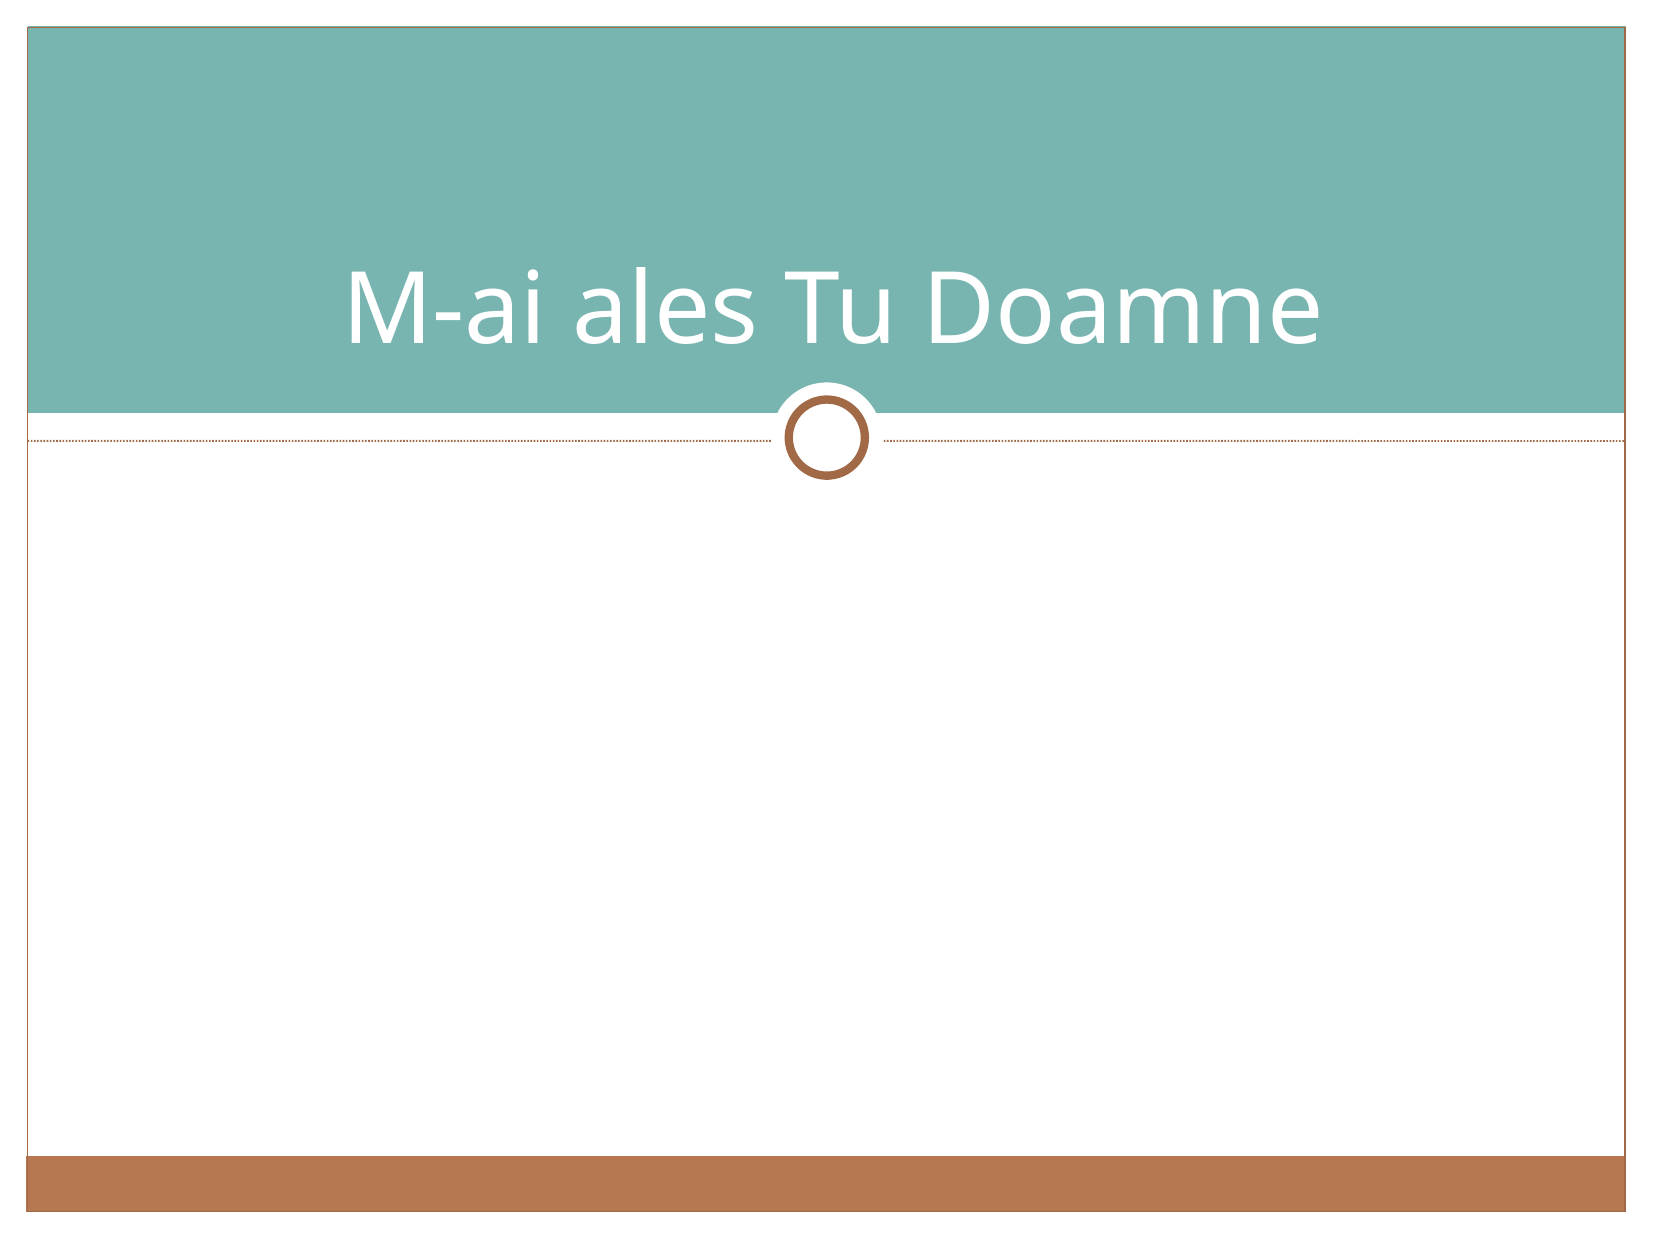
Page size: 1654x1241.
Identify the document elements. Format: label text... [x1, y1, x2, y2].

title M-ai ales Tu Doamne [130, 96, 1537, 372]
